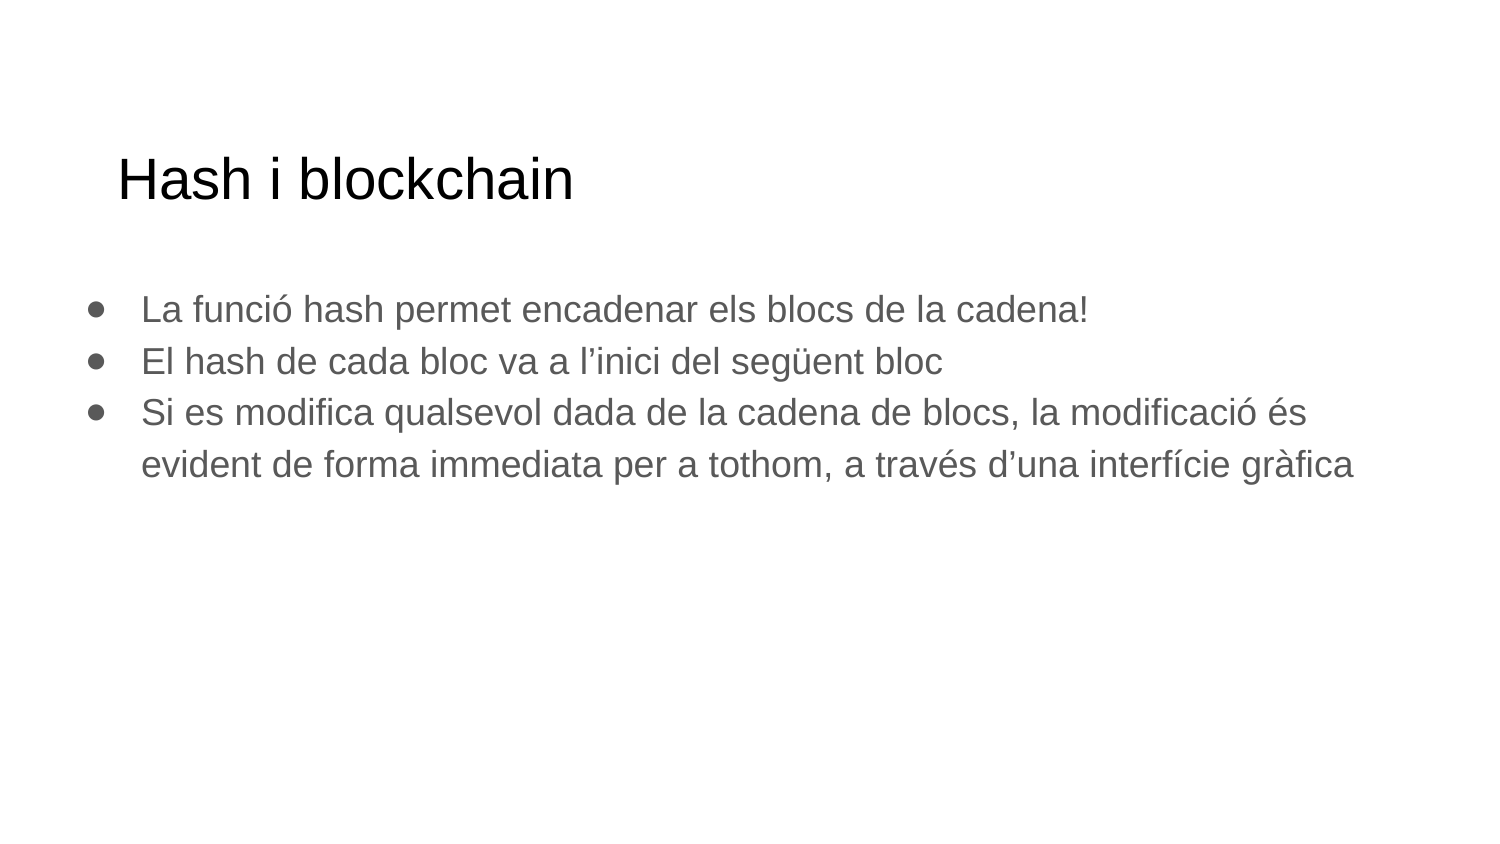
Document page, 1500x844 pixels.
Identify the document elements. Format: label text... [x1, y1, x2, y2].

title Hash i blockchain [102, 126, 1500, 221]
list La funció hash permet encadenar els blocs de la cadena! El hash de cada bloc va a l’inici del següent bloc Si es modifica qualsevol dada de la cadena de blocs, la modificació és evident de forma immediata per a tothom, a través d’una interfície gràfica [51, 263, 1449, 824]
